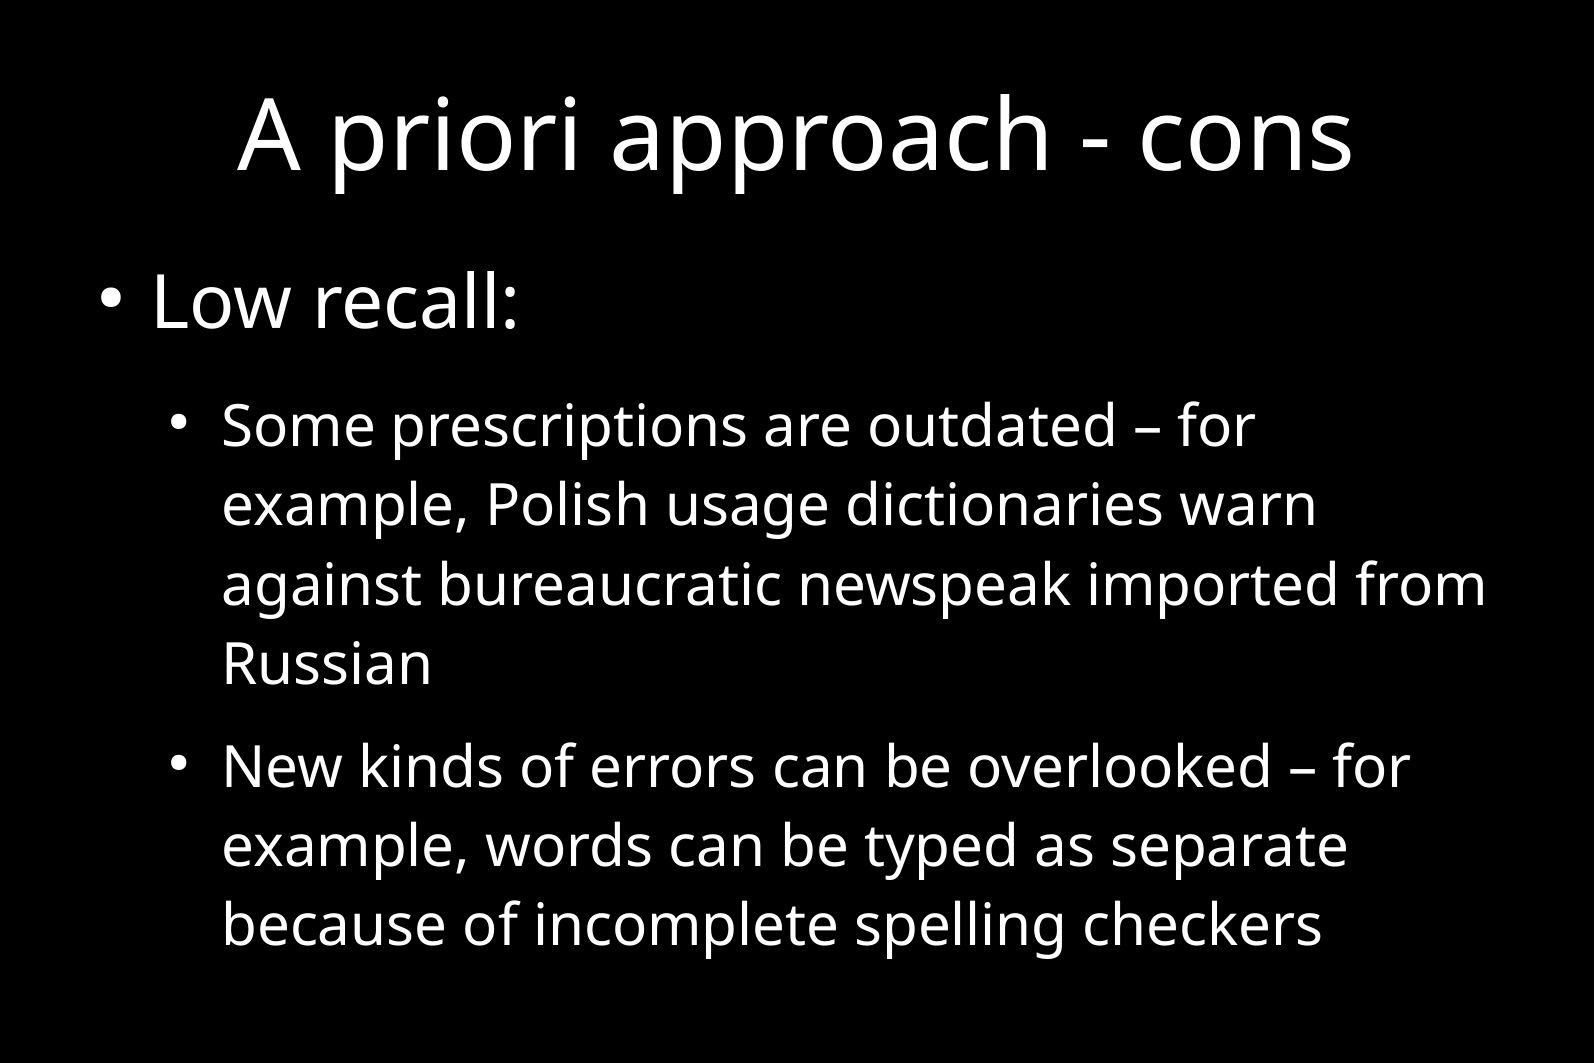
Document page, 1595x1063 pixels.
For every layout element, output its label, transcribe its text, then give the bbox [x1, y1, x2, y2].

list Low recall: Some prescriptions are outdated – for example, Polish usage dictionaries warn against bureaucratic newspeak imported from Russian New kinds of errors can be overlooked – for example, words can be typed as separate because of incomplete spelling checkers [79, 248, 1515, 936]
title A priori approach - cons [79, 49, 1515, 213]
